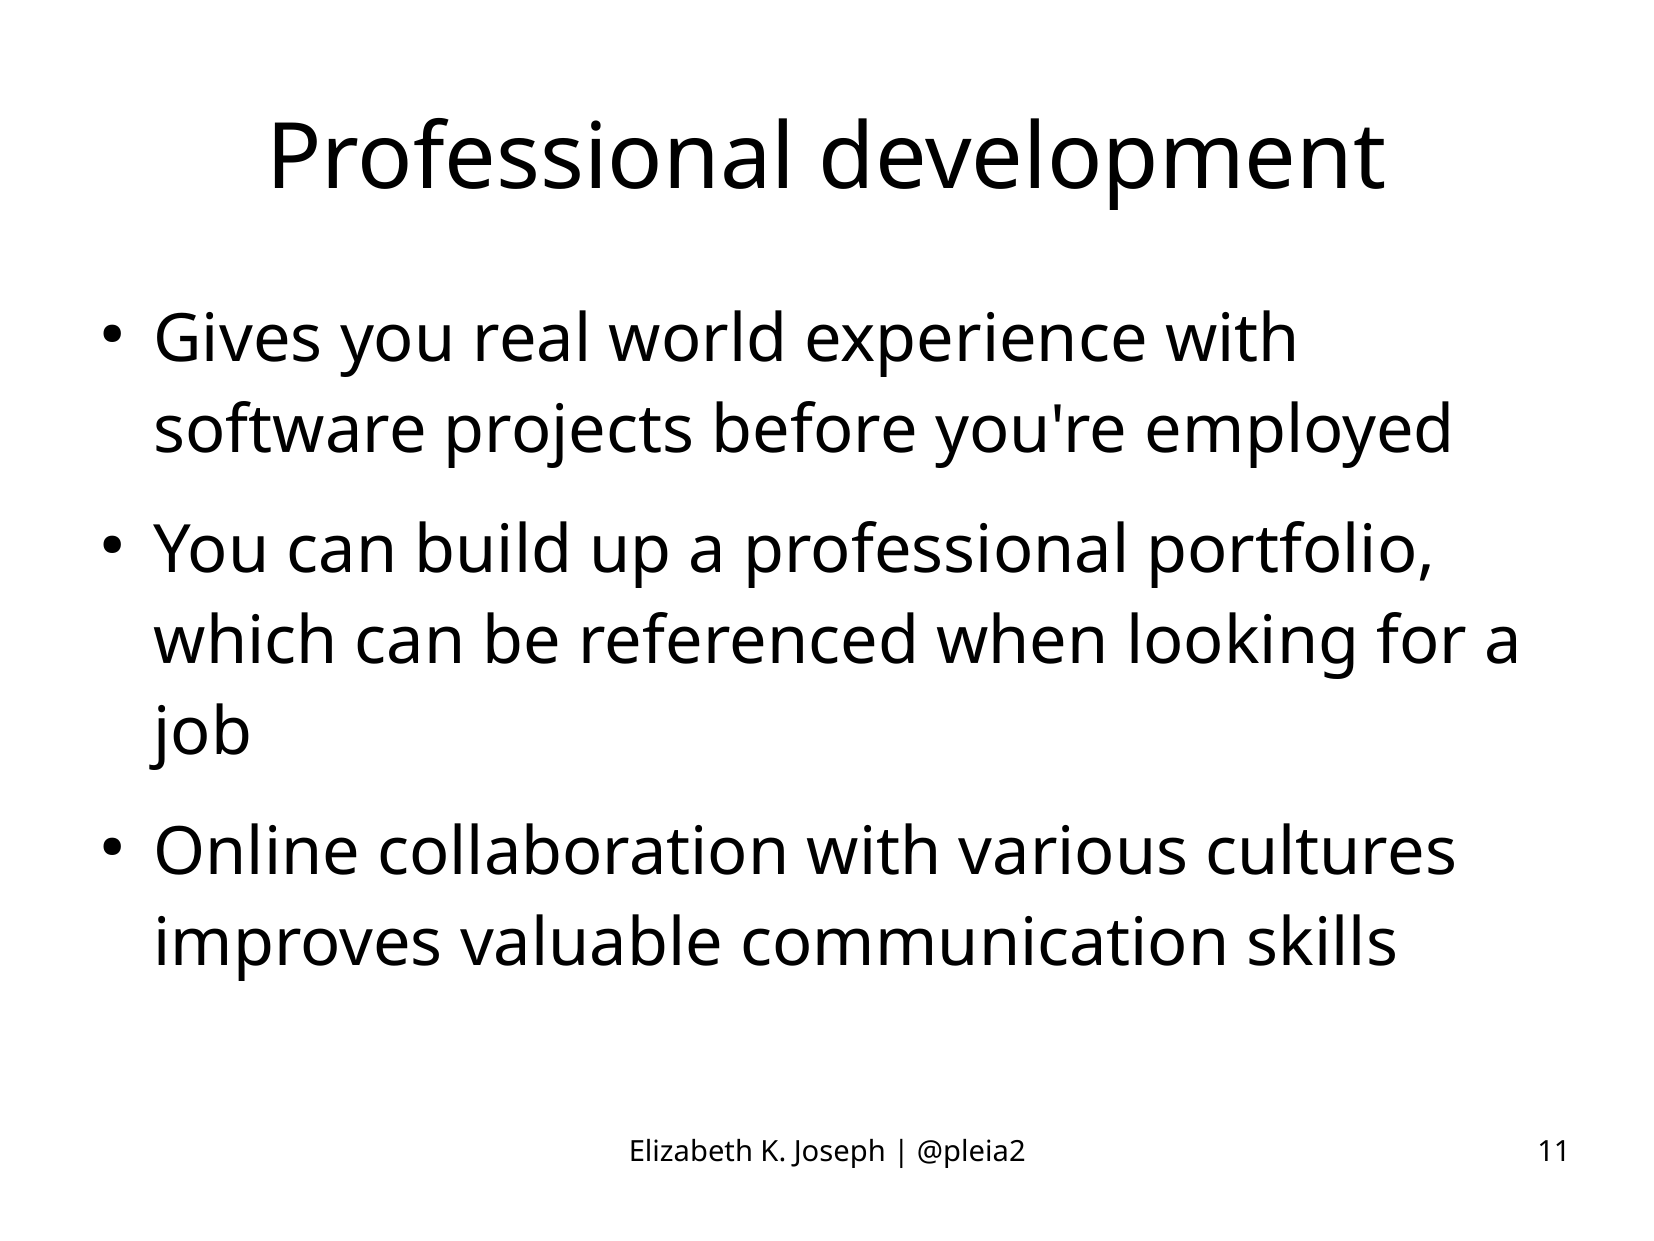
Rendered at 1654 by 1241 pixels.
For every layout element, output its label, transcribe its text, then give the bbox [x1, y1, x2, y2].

list Gives you real world experience with software projects before you're employed You can build up a professional portfolio, which can be referenced when looking for a job Online collaboration with various cultures improves valuable communication skills [82, 290, 1571, 1010]
title Professional development [82, 49, 1571, 257]
